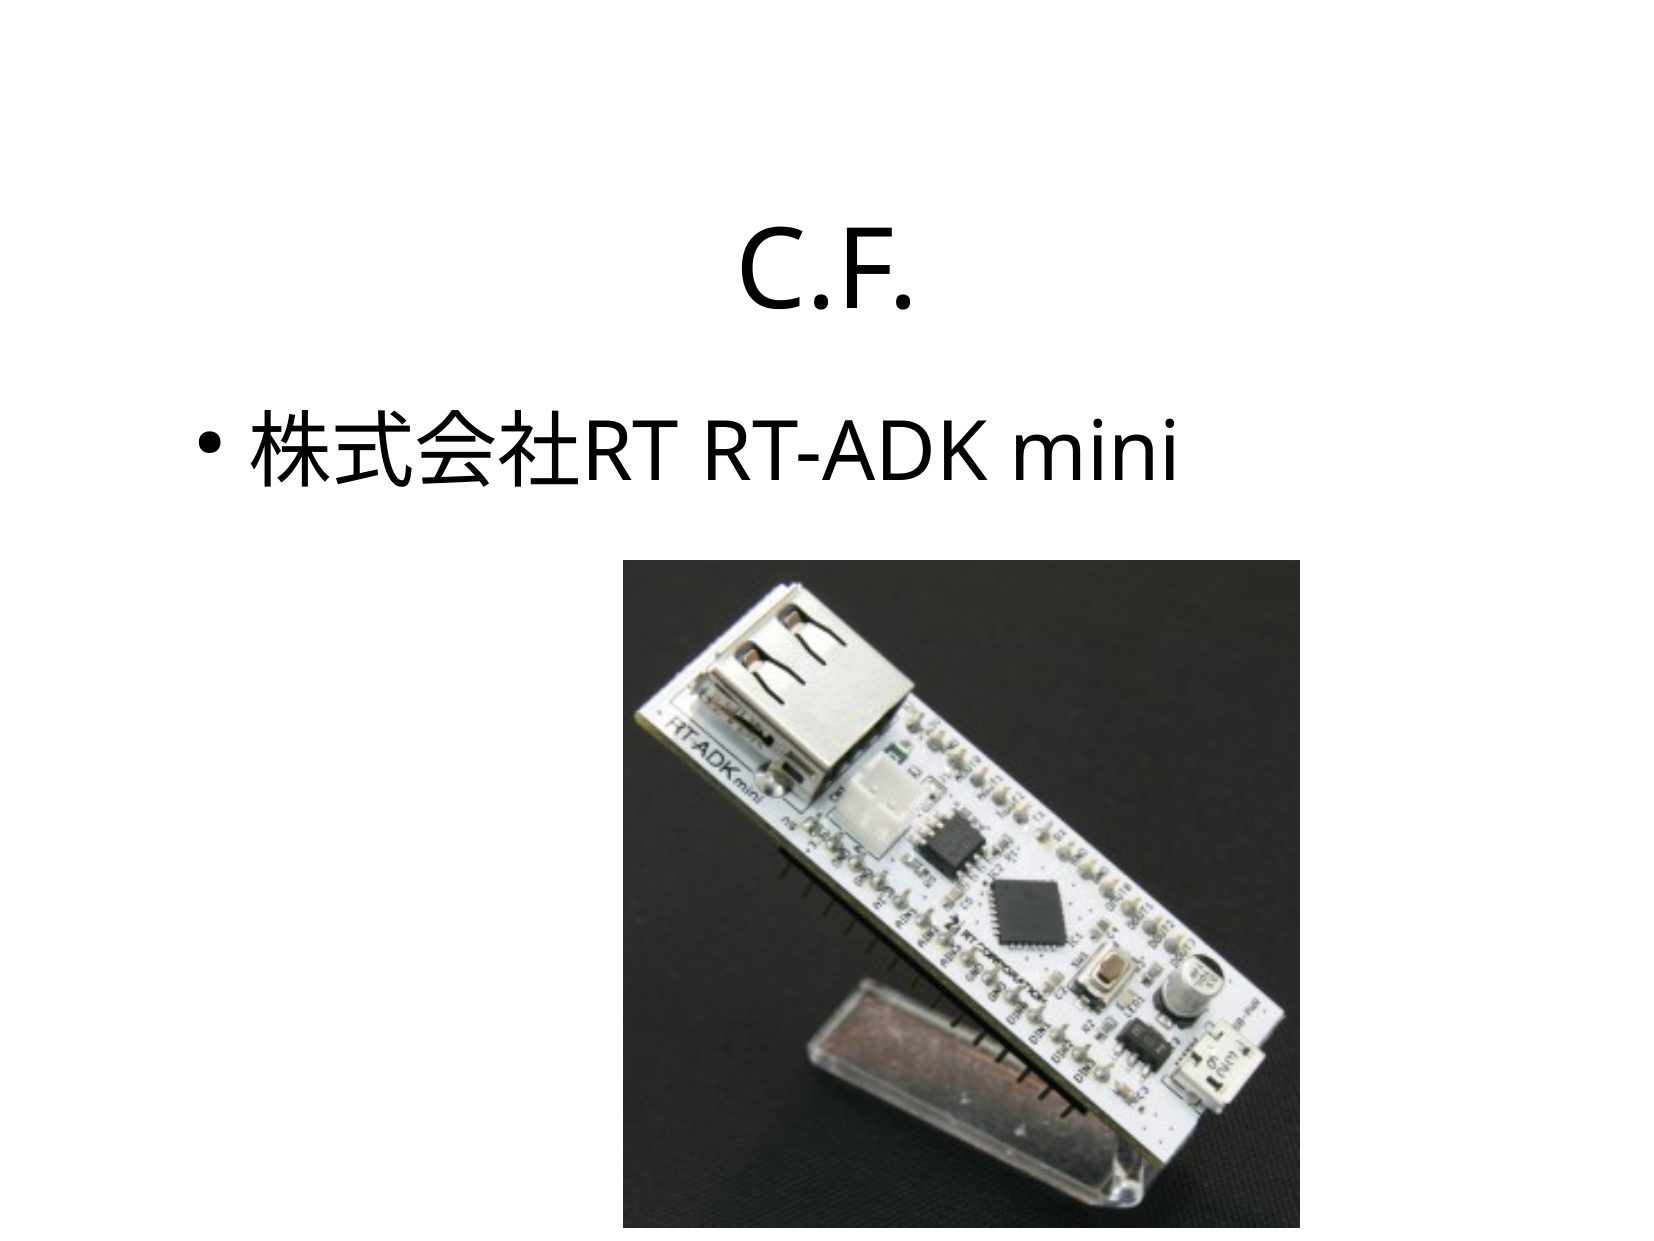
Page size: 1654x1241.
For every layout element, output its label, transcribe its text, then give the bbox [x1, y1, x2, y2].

title C.F. [82, 161, 1571, 369]
list 株式会社RT RT-ADK mini [177, 383, 1571, 1203]
picture [623, 560, 1300, 1228]
